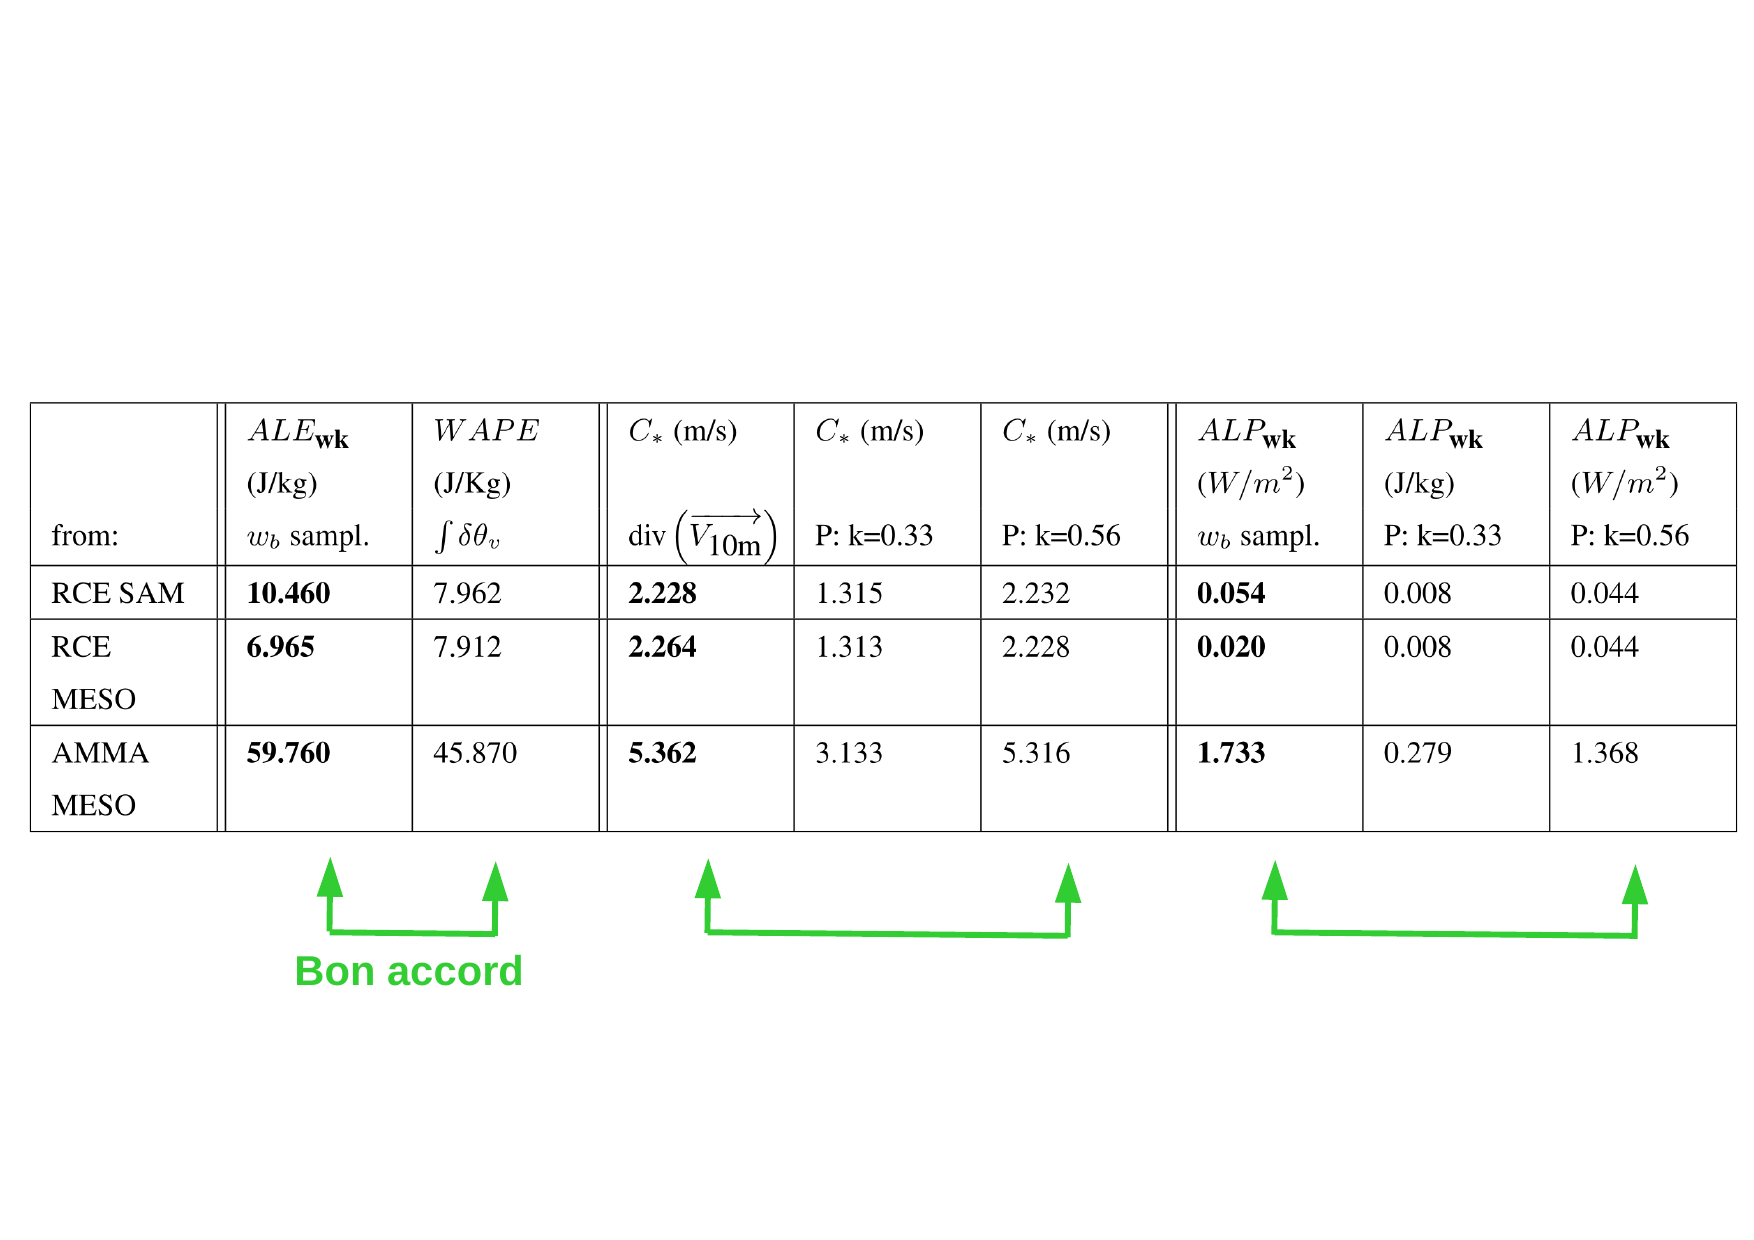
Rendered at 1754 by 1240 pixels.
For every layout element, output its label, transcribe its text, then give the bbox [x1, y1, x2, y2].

picture [6, 385, 1754, 858]
text_box Bon accord [294, 948, 525, 995]
